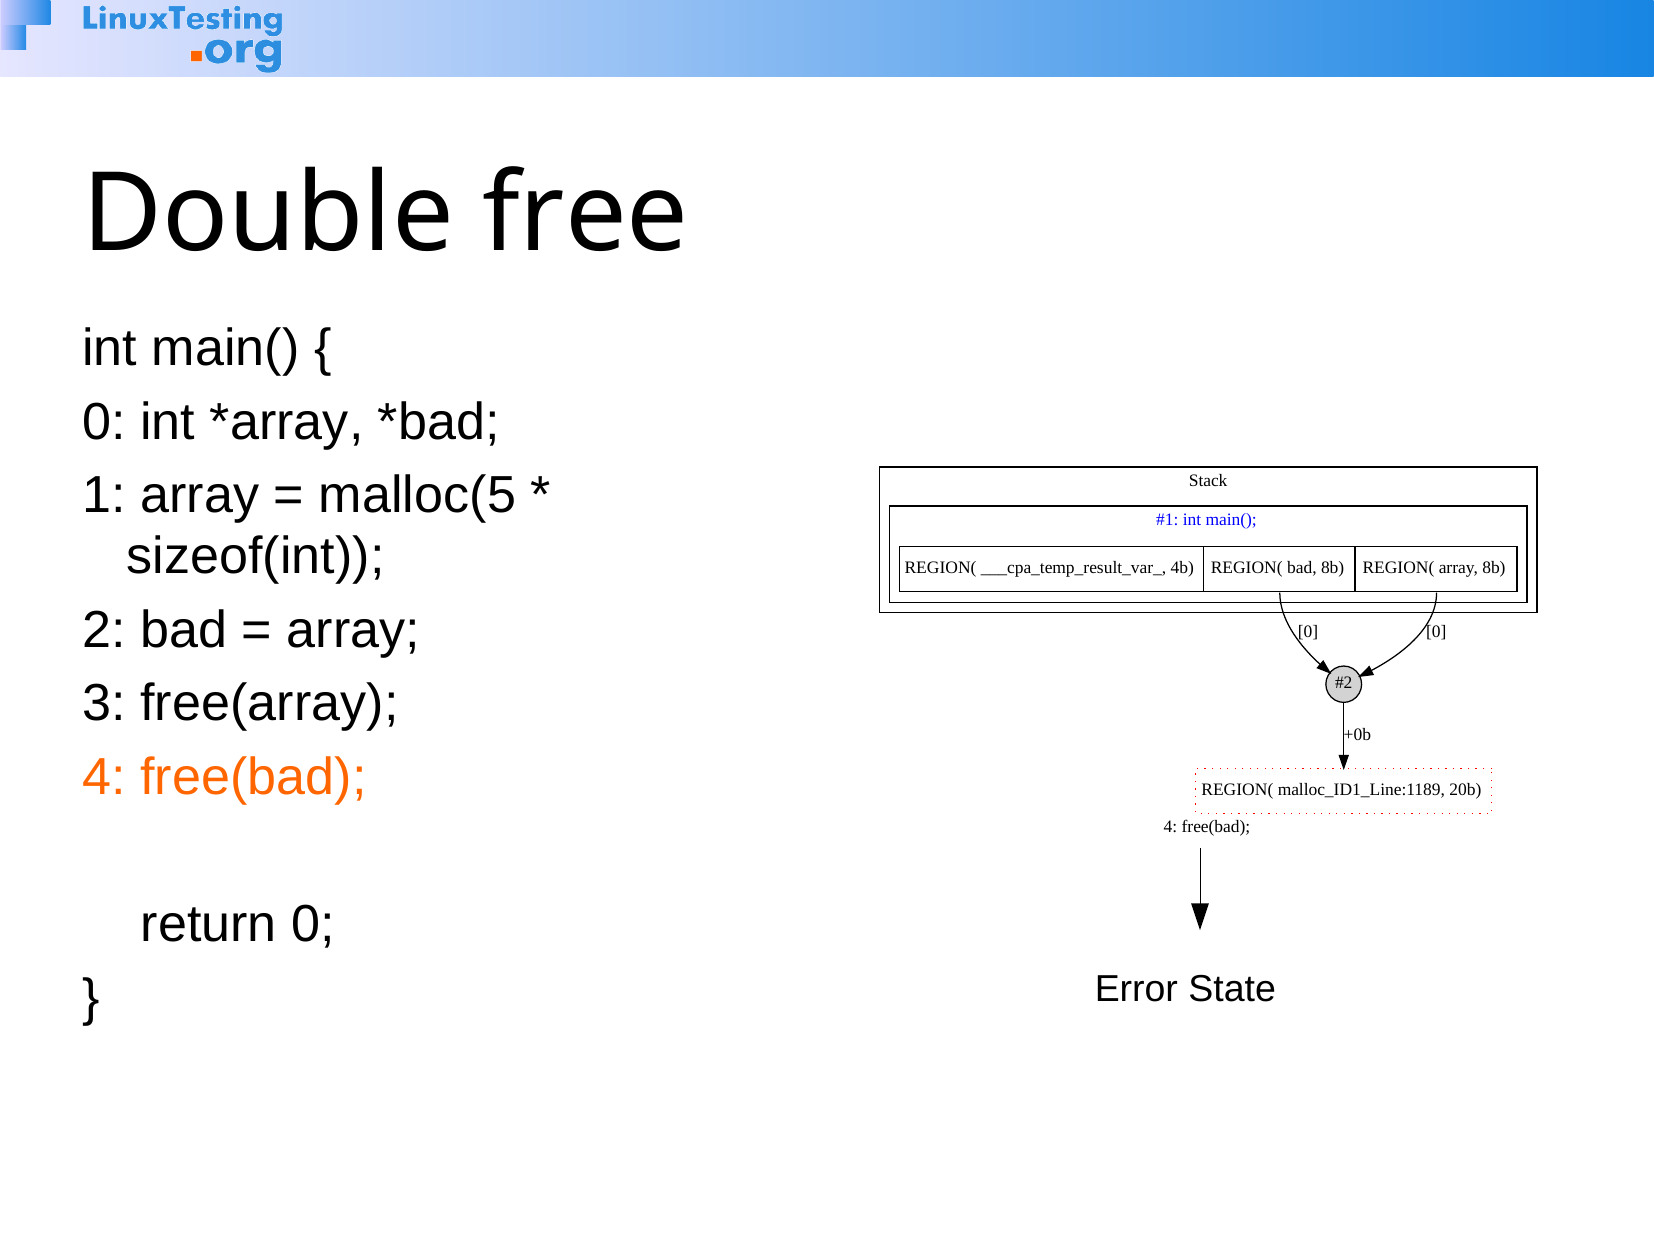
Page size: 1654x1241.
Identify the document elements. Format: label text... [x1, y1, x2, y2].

text_box Error State [1080, 960, 1291, 1017]
picture [863, 451, 1553, 848]
picture [83, 5, 282, 73]
list int main() { 0: int *array, *bad; 1: array = malloc(5 * sizeof(int)); 2: bad = array; 3: free(array); 4: free(bad); return 0; } [82, 315, 809, 1035]
title Double free [82, 76, 1571, 336]
